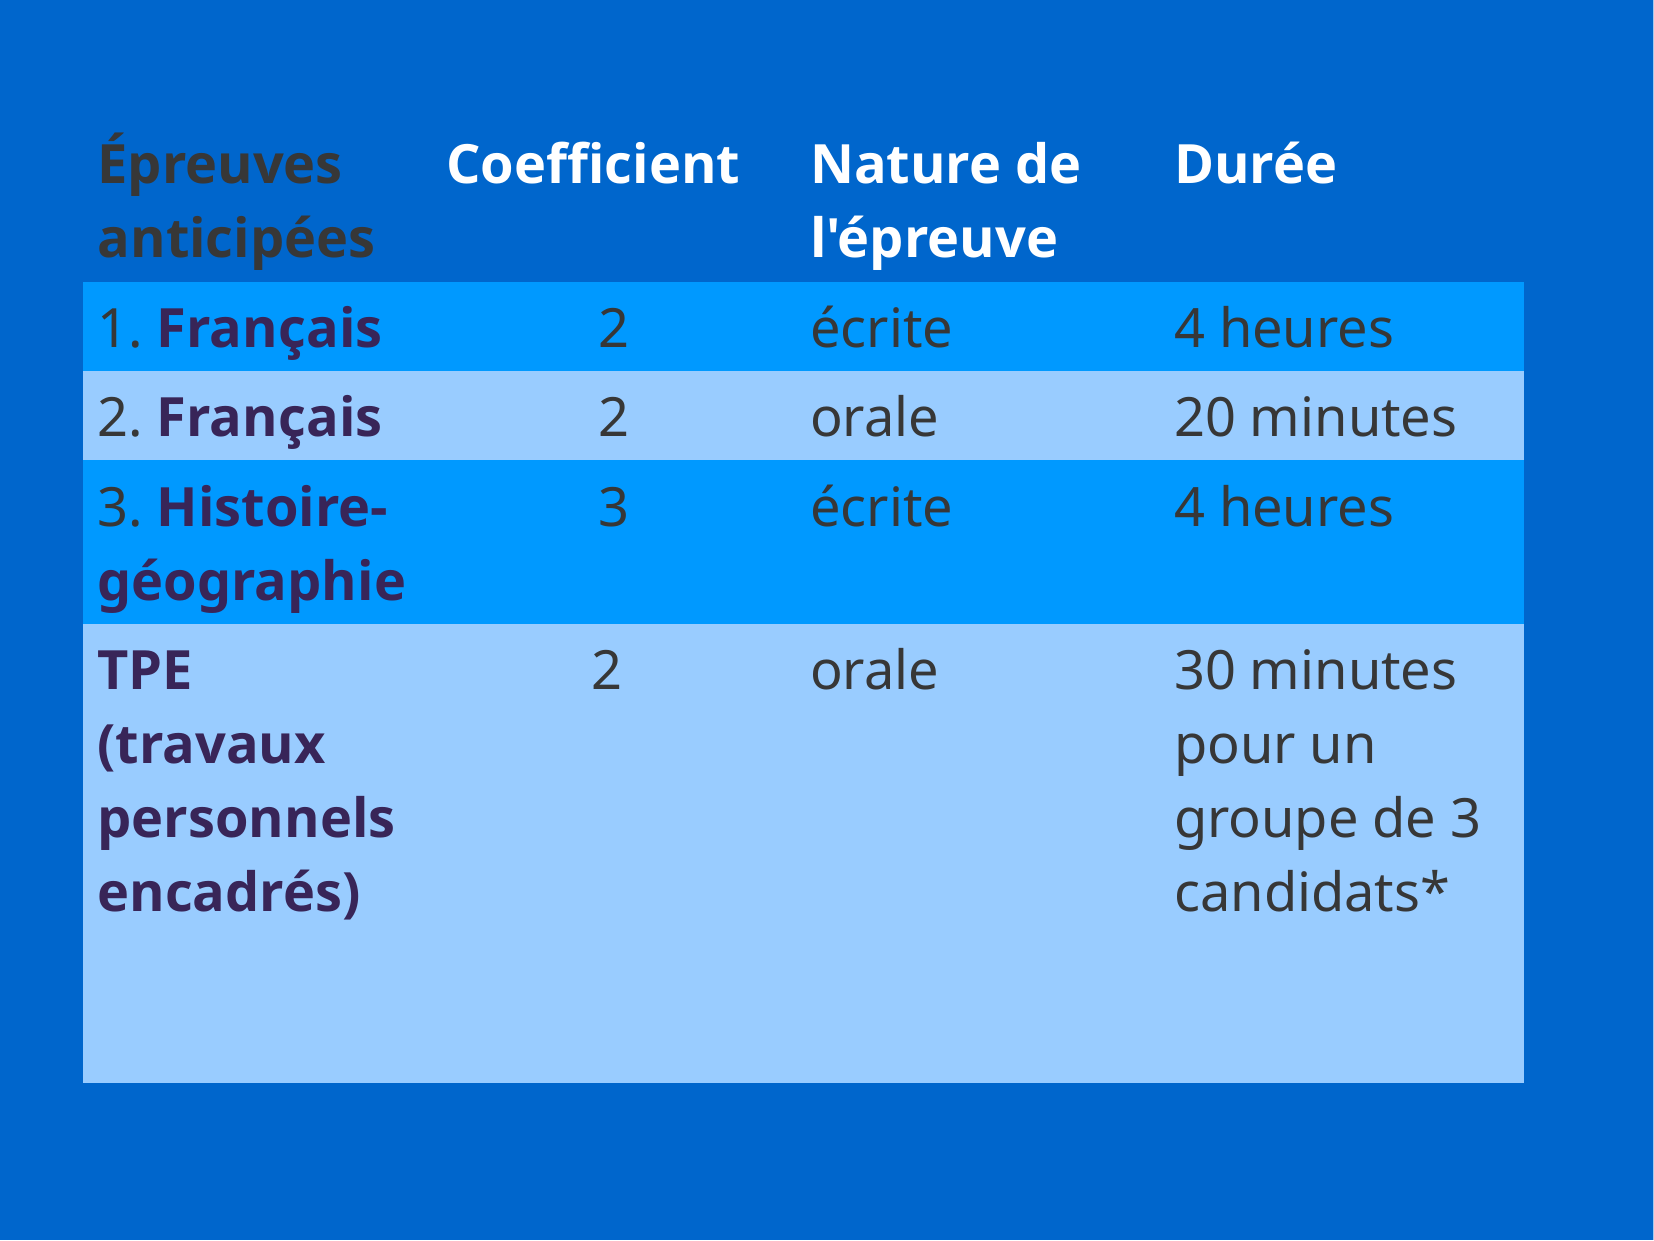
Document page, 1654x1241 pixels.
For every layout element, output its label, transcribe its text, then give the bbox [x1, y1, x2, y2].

table_header Coefficient [432, 118, 796, 282]
table_cell 2 [432, 282, 796, 371]
table_cell 3 [432, 460, 796, 624]
table_cell orale [796, 624, 1159, 1083]
table_cell 3. Histoire-géographie [83, 460, 432, 624]
table_cell 4 heures [1159, 282, 1524, 371]
table_header Durée [1159, 118, 1524, 282]
table_cell 2 [432, 624, 796, 1083]
table_cell 20 minutes [1159, 371, 1524, 460]
table_cell 4 heures [1159, 460, 1524, 624]
table_cell TPE (travaux personnels encadrés) [83, 624, 432, 1083]
table_cell écrite [796, 282, 1159, 371]
table_cell 2. Français [83, 371, 432, 460]
table_cell 1. Français [83, 282, 432, 371]
table_cell écrite [796, 460, 1159, 624]
table_cell orale [796, 371, 1159, 460]
table_cell 30 minutes pour un groupe de 3 candidats* [1159, 624, 1524, 1083]
table_header Épreuves anticipées [83, 118, 432, 282]
table_header Nature de l'épreuve [796, 118, 1159, 282]
table_cell 2 [432, 371, 796, 460]
